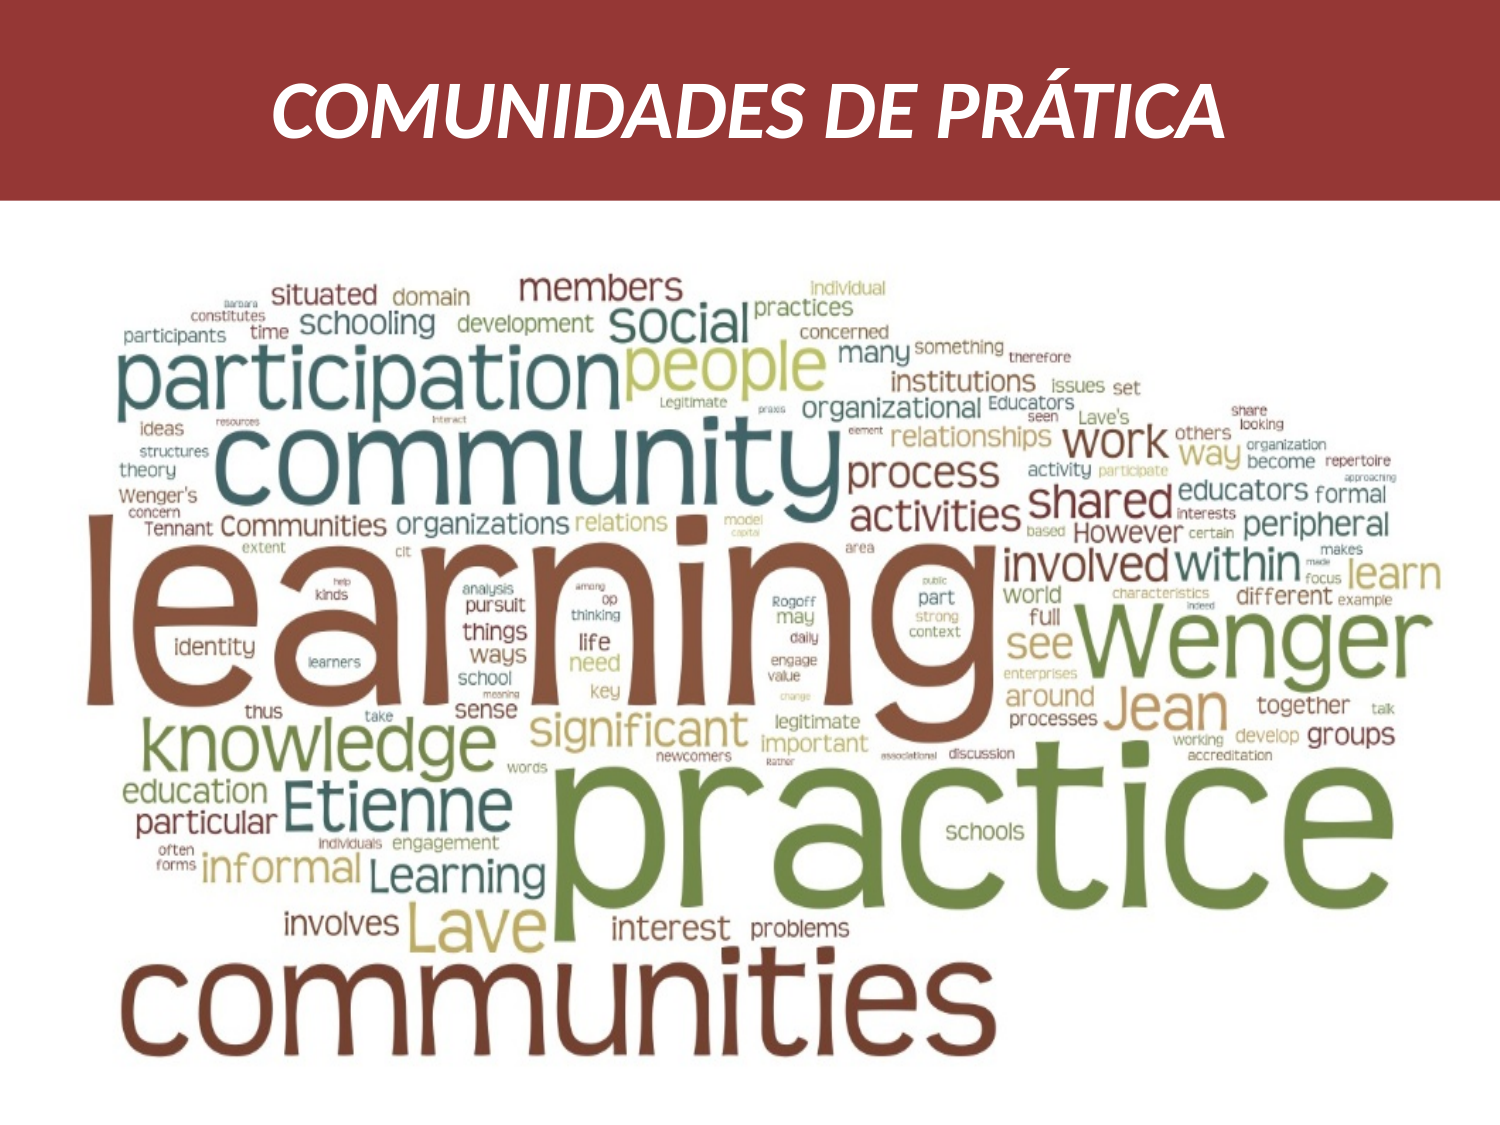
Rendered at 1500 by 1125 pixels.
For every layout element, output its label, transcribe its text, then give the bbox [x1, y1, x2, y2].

text_box COMUNIDADES DE PRÁTICA [0, 0, 1500, 201]
picture [0, 201, 1500, 1125]
